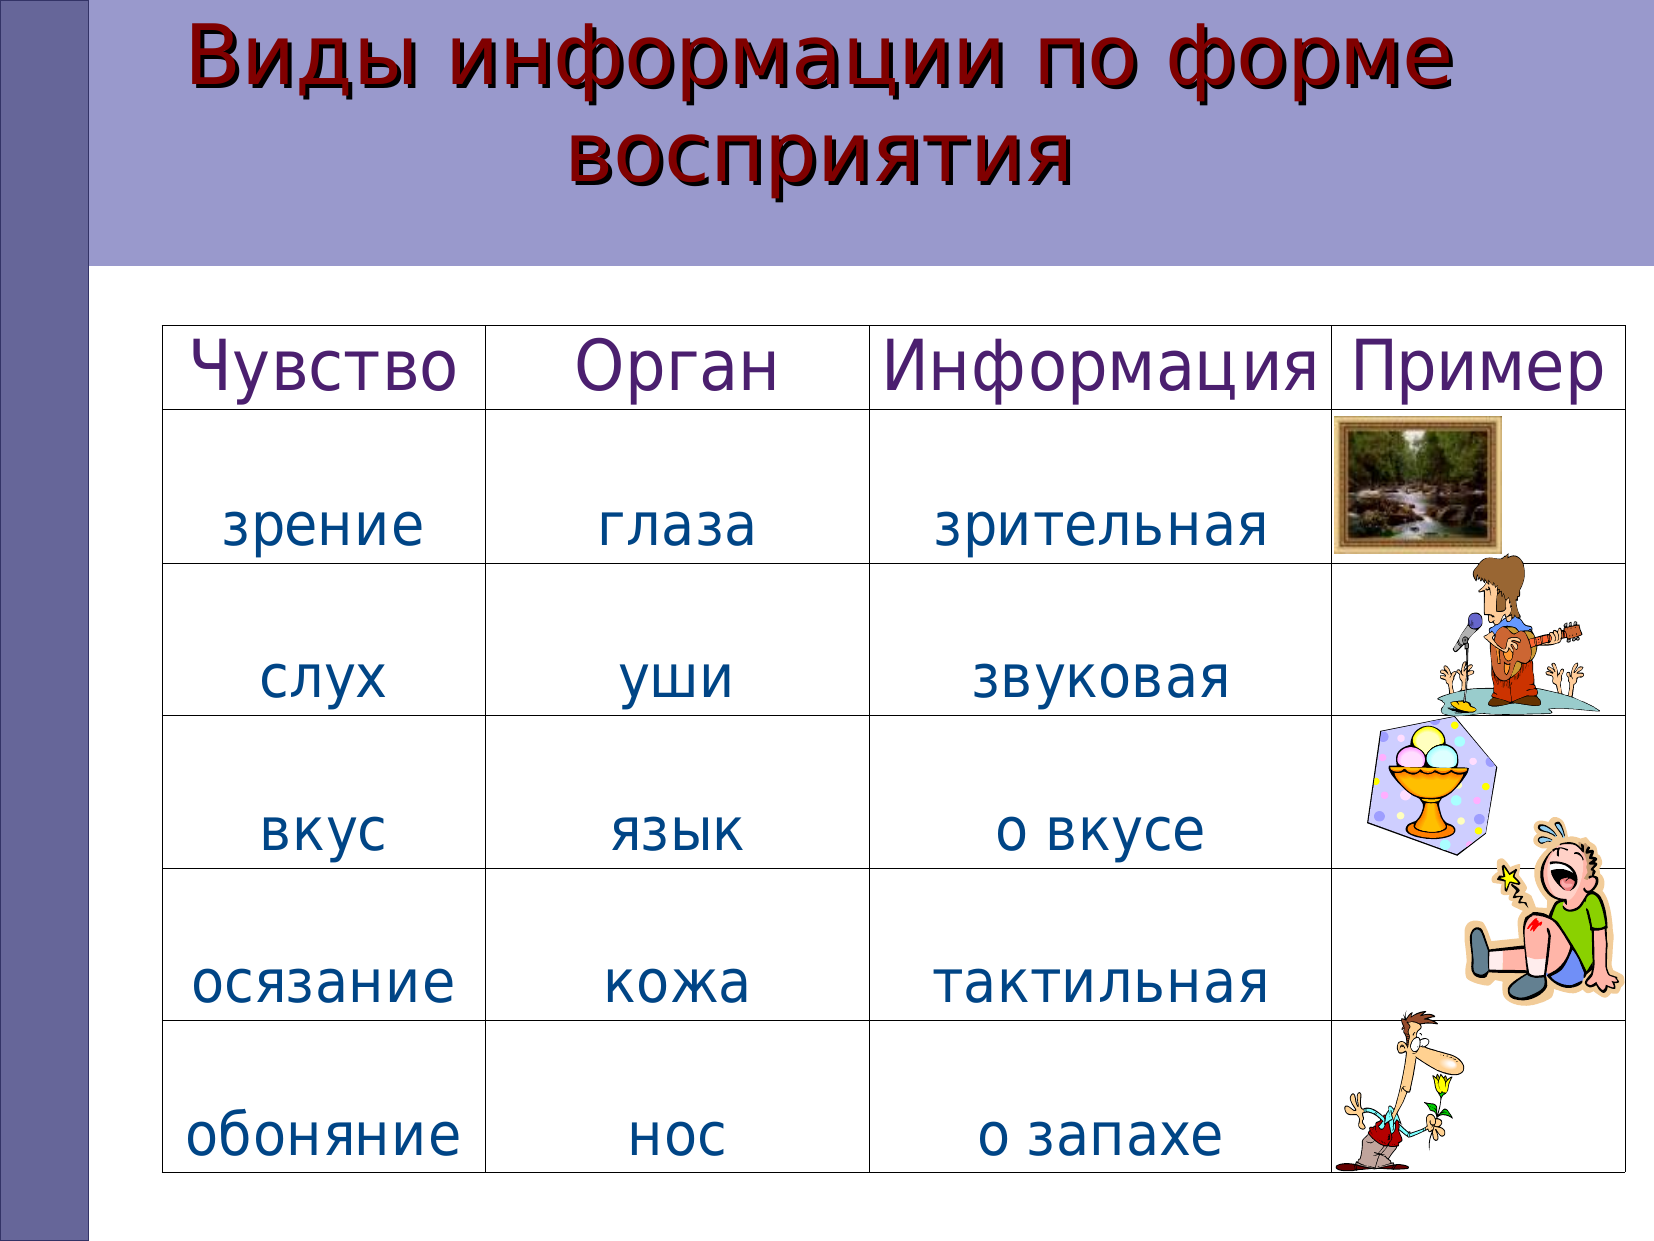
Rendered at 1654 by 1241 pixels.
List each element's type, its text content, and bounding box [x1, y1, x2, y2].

text_box Виды информации по форме восприятия [68, 0, 1571, 210]
picture [1334, 416, 1628, 1172]
chart [161, 325, 1628, 1241]
